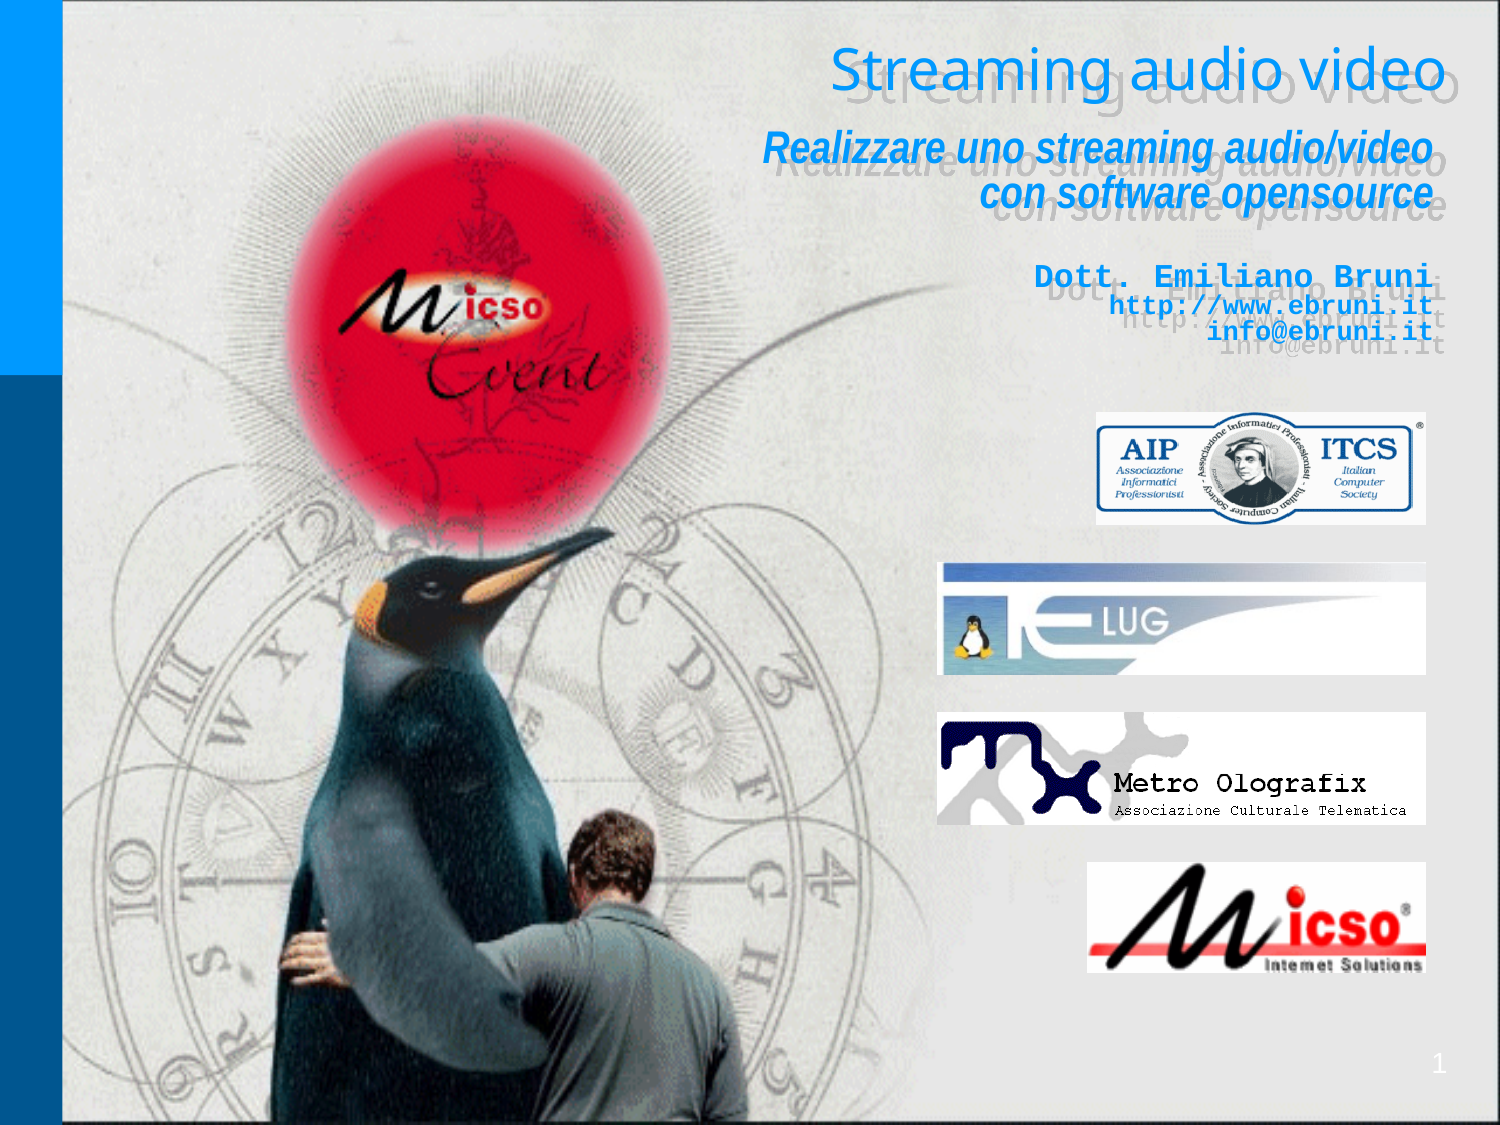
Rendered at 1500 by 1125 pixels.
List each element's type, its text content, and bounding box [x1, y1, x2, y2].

picture [63, 0, 1500, 1125]
title Streaming audio video [12, 13, 1463, 127]
title Realizzare uno streaming audio/video con software opensource Dott. Emiliano Bruni http://www.ebruni.it info@ebruni.it [736, 95, 1449, 378]
